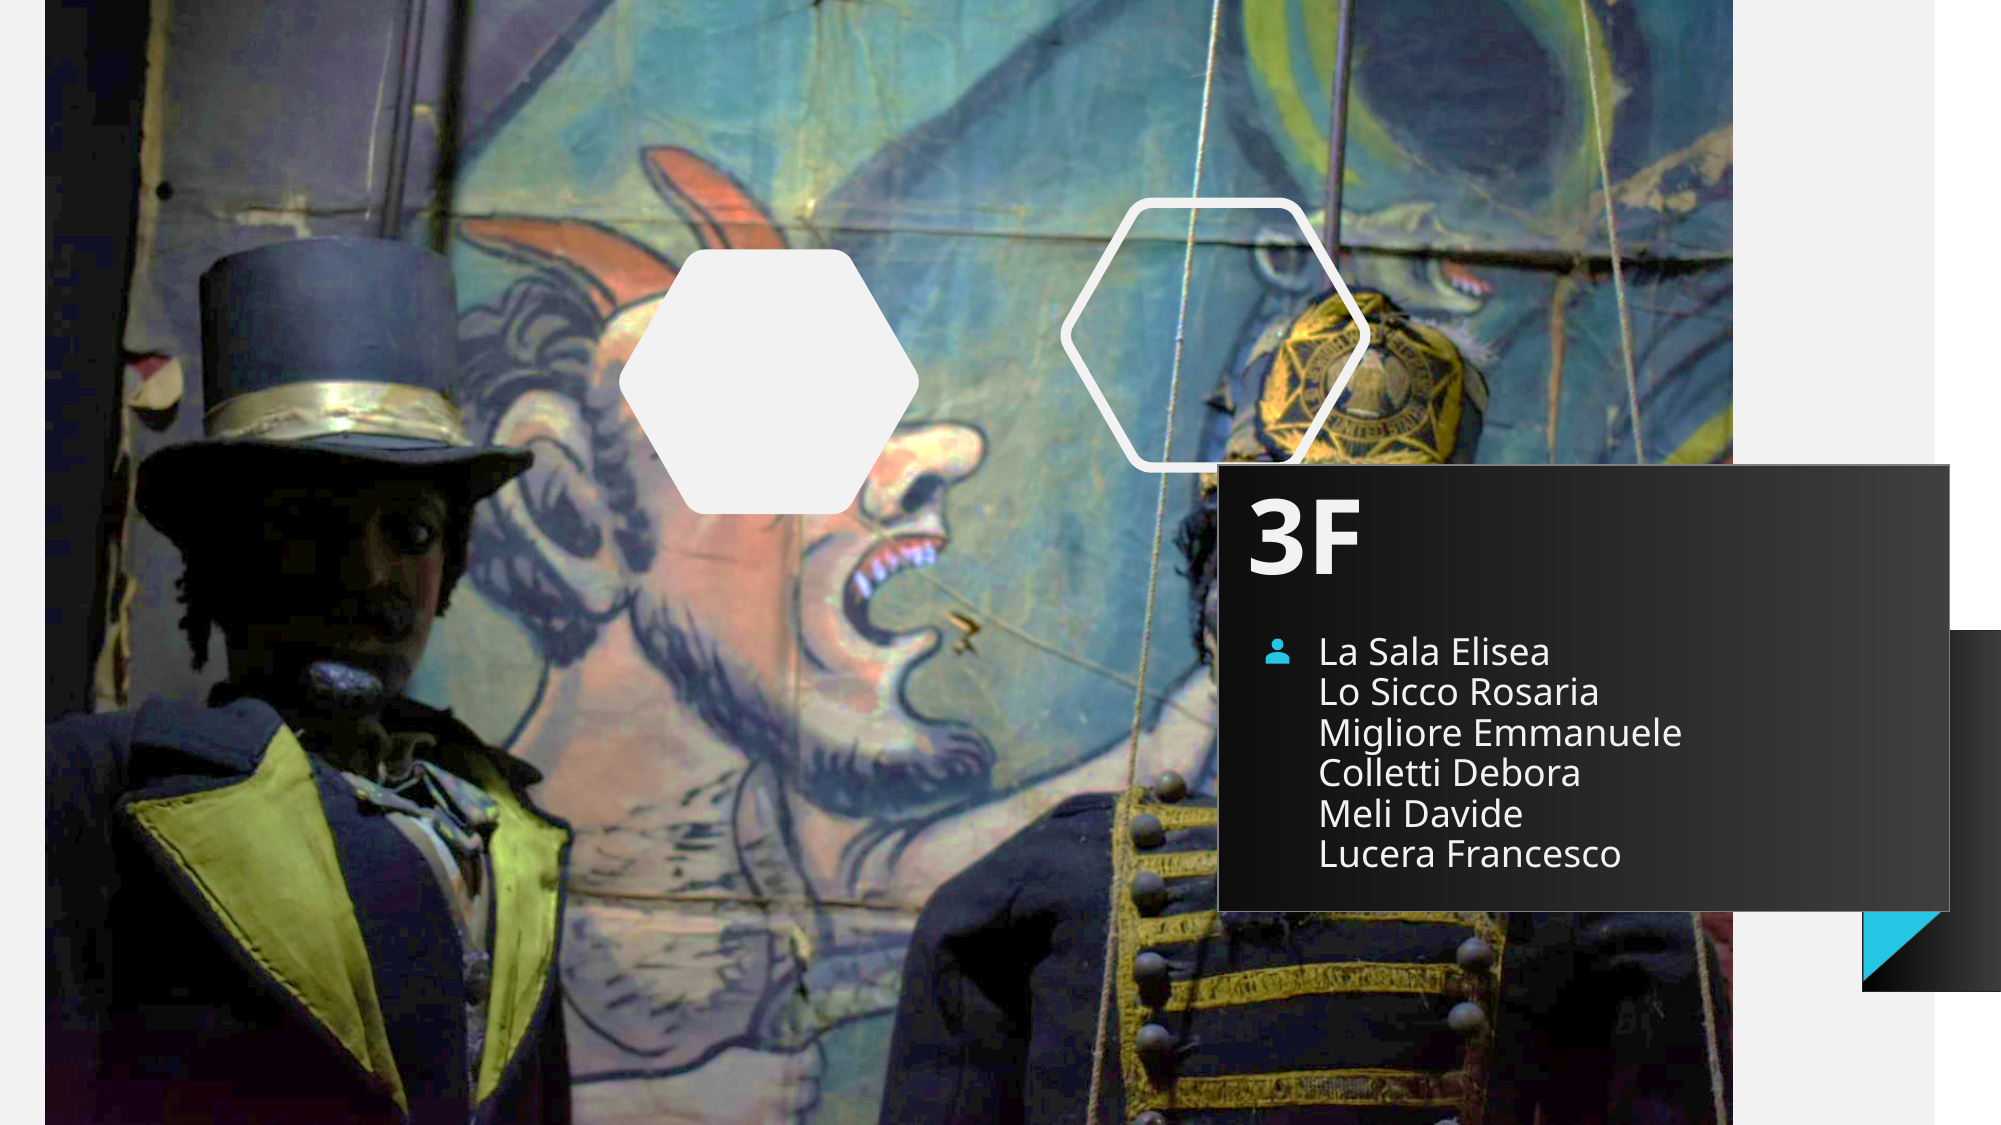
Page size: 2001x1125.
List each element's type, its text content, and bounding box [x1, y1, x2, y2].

picture [1259, 633, 1296, 669]
text_box [1862, 630, 2000, 992]
picture [1071, 208, 1360, 462]
title 3F [1218, 464, 1950, 912]
picture [45, 0, 1733, 1125]
text_box [619, 249, 919, 515]
list La Sala Elisea Lo Sicco Rosaria Migliore Emmanuele Colletti Debora Meli Davide Lucera Francesco [1318, 633, 1896, 887]
